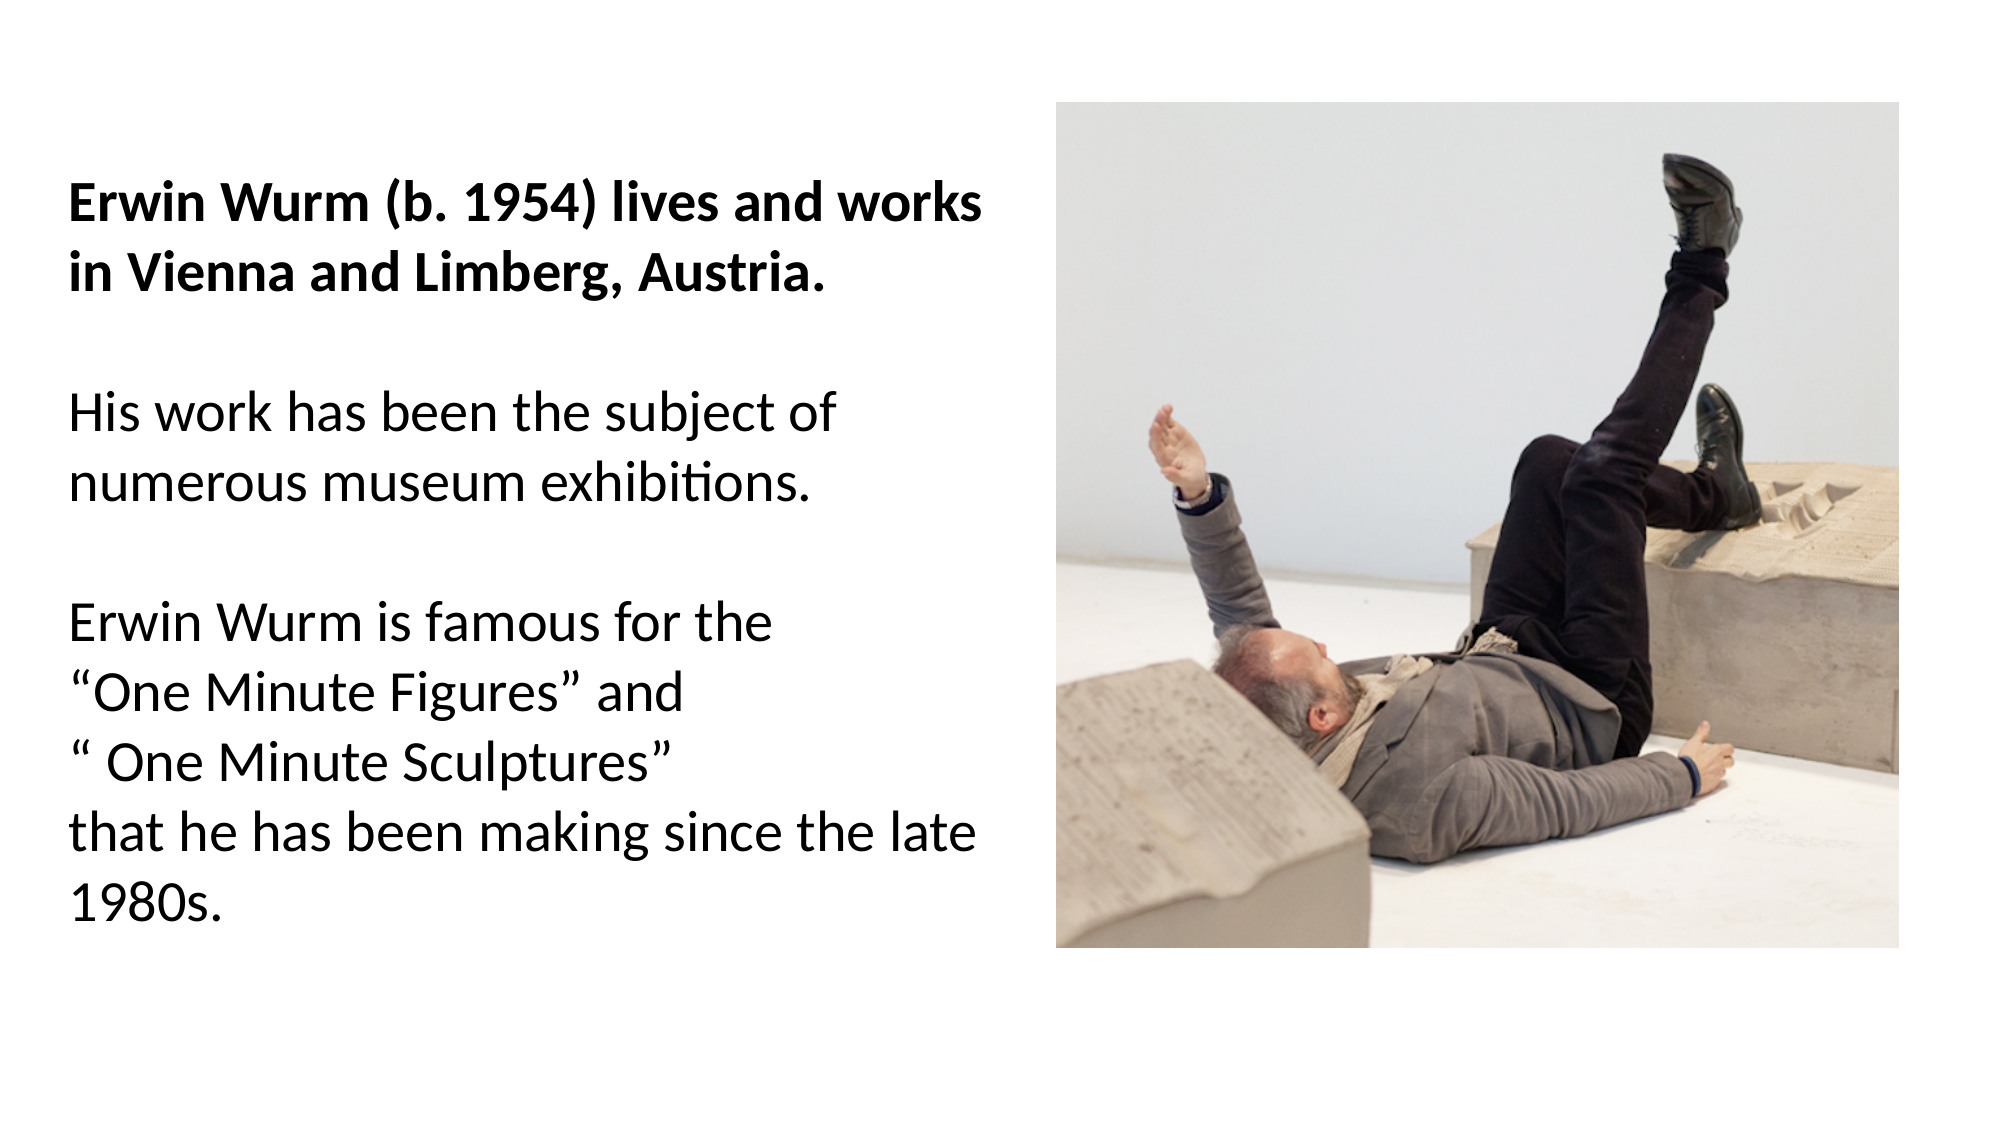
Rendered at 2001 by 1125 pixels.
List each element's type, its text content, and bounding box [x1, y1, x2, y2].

text_box Erwin Wurm (b. 1954) lives and works in Vienna and Limberg, Austria. His work has been the subject of numerous museum exhibitions. Erwin Wurm is famous for the “One Minute Figures” and “ One Minute Sculptures” that he has been making since the late 1980s. [54, 155, 1013, 986]
picture [1056, 102, 1899, 948]
